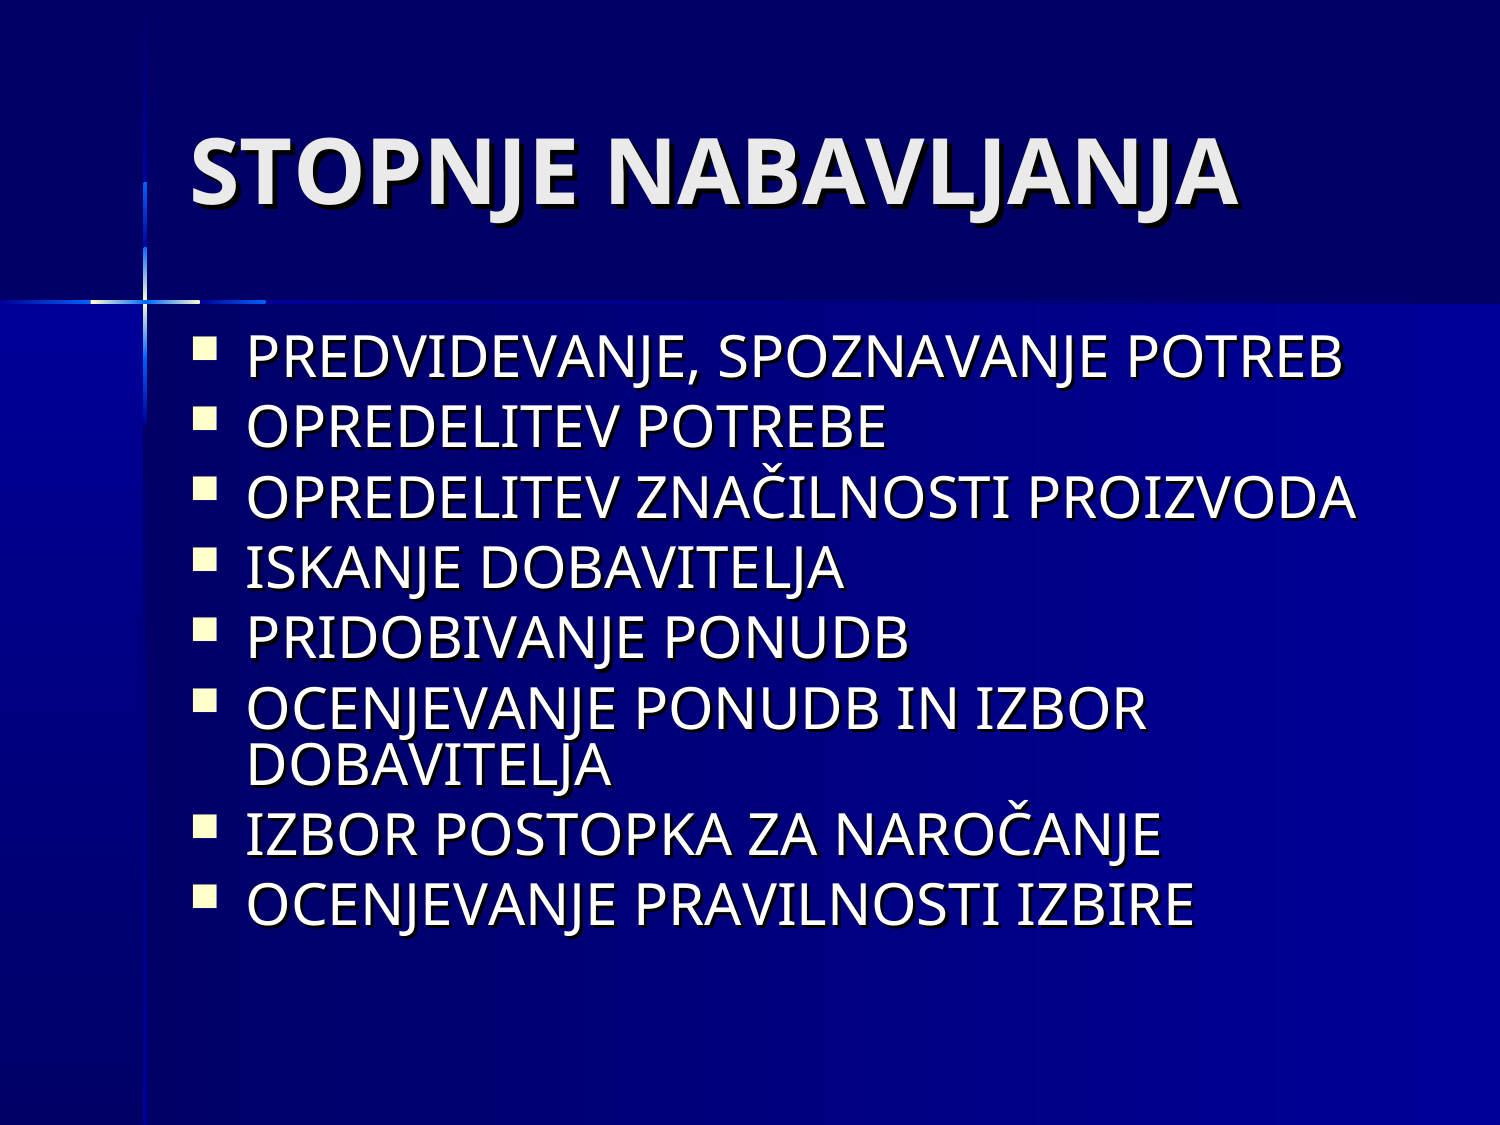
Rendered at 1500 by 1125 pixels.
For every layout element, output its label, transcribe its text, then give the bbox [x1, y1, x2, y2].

list PREDVIDEVANJE, SPOZNAVANJE POTREB OPREDELITEV POTREBE OPREDELITEV ZNAČILNOSTI PROIZVODA ISKANJE DOBAVITELJA PRIDOBIVANJE PONUDB OCENJEVANJE PONUDB IN IZBOR DOBAVITELJA IZBOR POSTOPKA ZA NAROČANJE OCENJEVANJE PRAVILNOSTI IZBIRE [174, 324, 1413, 1001]
title STOPNJE NABAVLJANJA [174, 49, 1413, 285]
